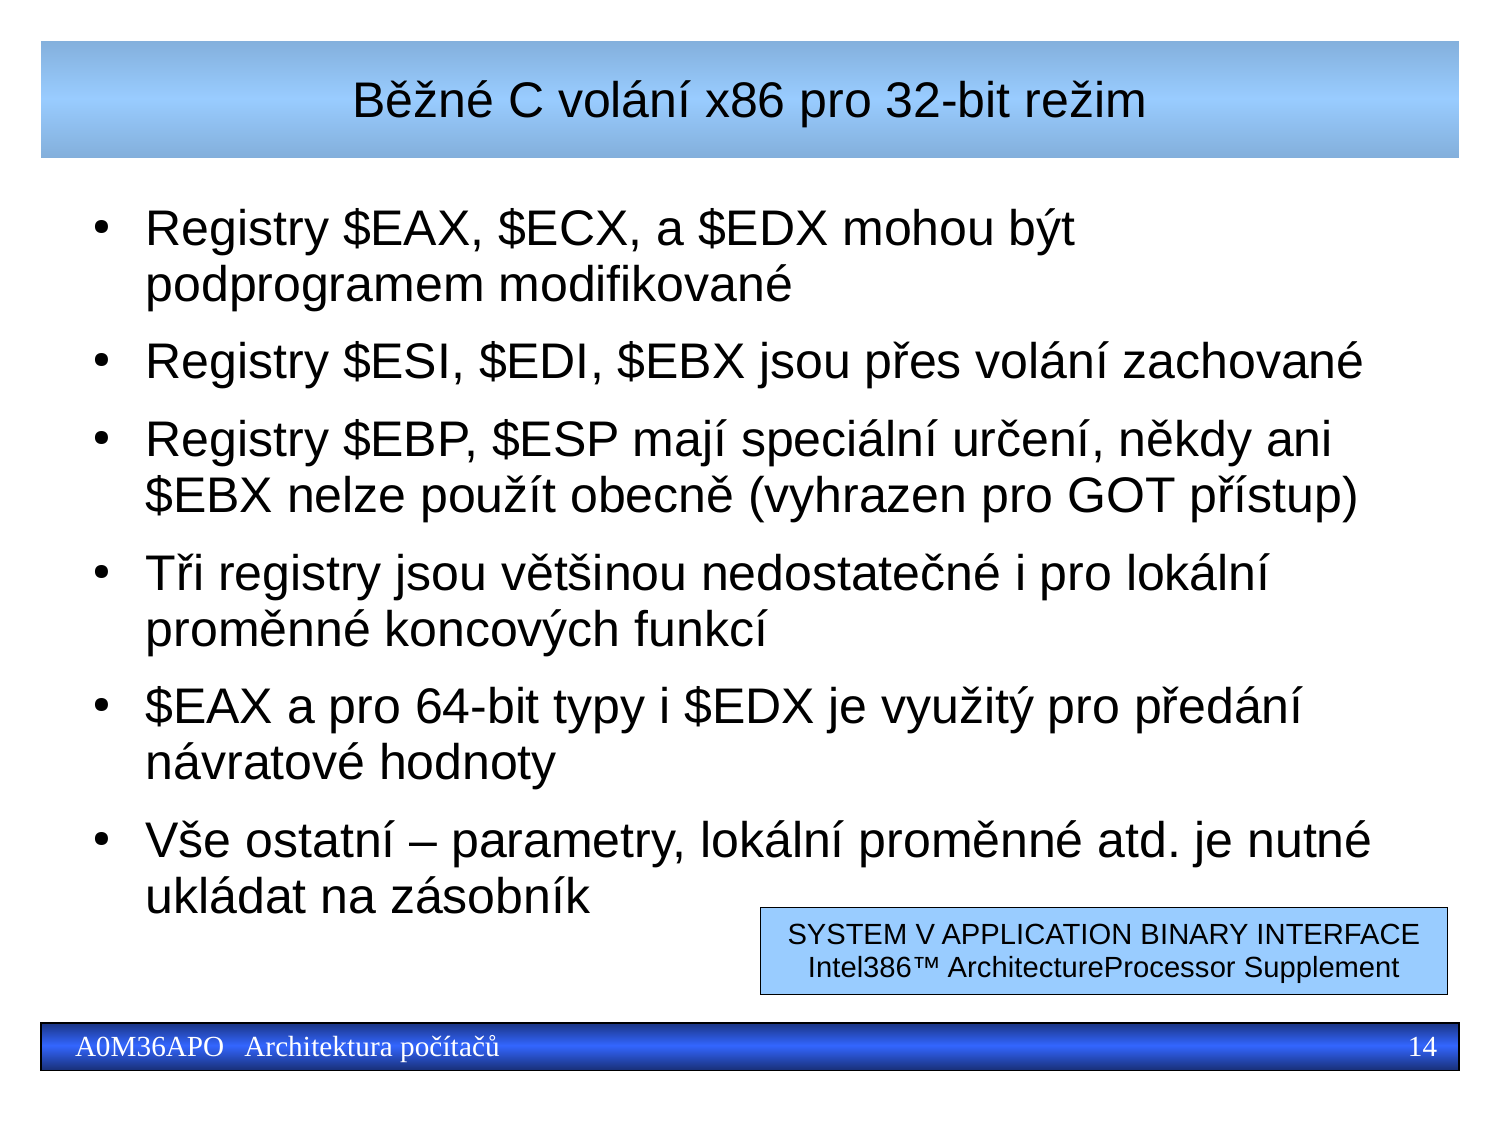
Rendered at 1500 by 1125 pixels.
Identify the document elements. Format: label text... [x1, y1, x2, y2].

list Registry $EAX, $ECX, a $EDX mohou být podprogramem modifikované Registry $ESI, $EDI, $EBX jsou přes volání zachované Registry $EBP, $ESP mají speciální určení, někdy ani $EBX nelze použít obecně (vyhrazen pro GOT přístup) Tři registry jsou většinou nedostatečné i pro lokální proměnné koncových funkcí $EAX a pro 64-bit typy i $EDX je využitý pro předání návratové hodnoty Vše ostatní – parametry, lokální proměnné atd. je nutné ukládat na zásobník [75, 199, 1425, 943]
title Běžné C volání x86 pro 32-bit režim [41, 41, 1459, 158]
text_box SYSTEM V APPLICATION BINARY INTERFACE Intel386™ ArchitectureProcessor Supplement [760, 907, 1448, 995]
